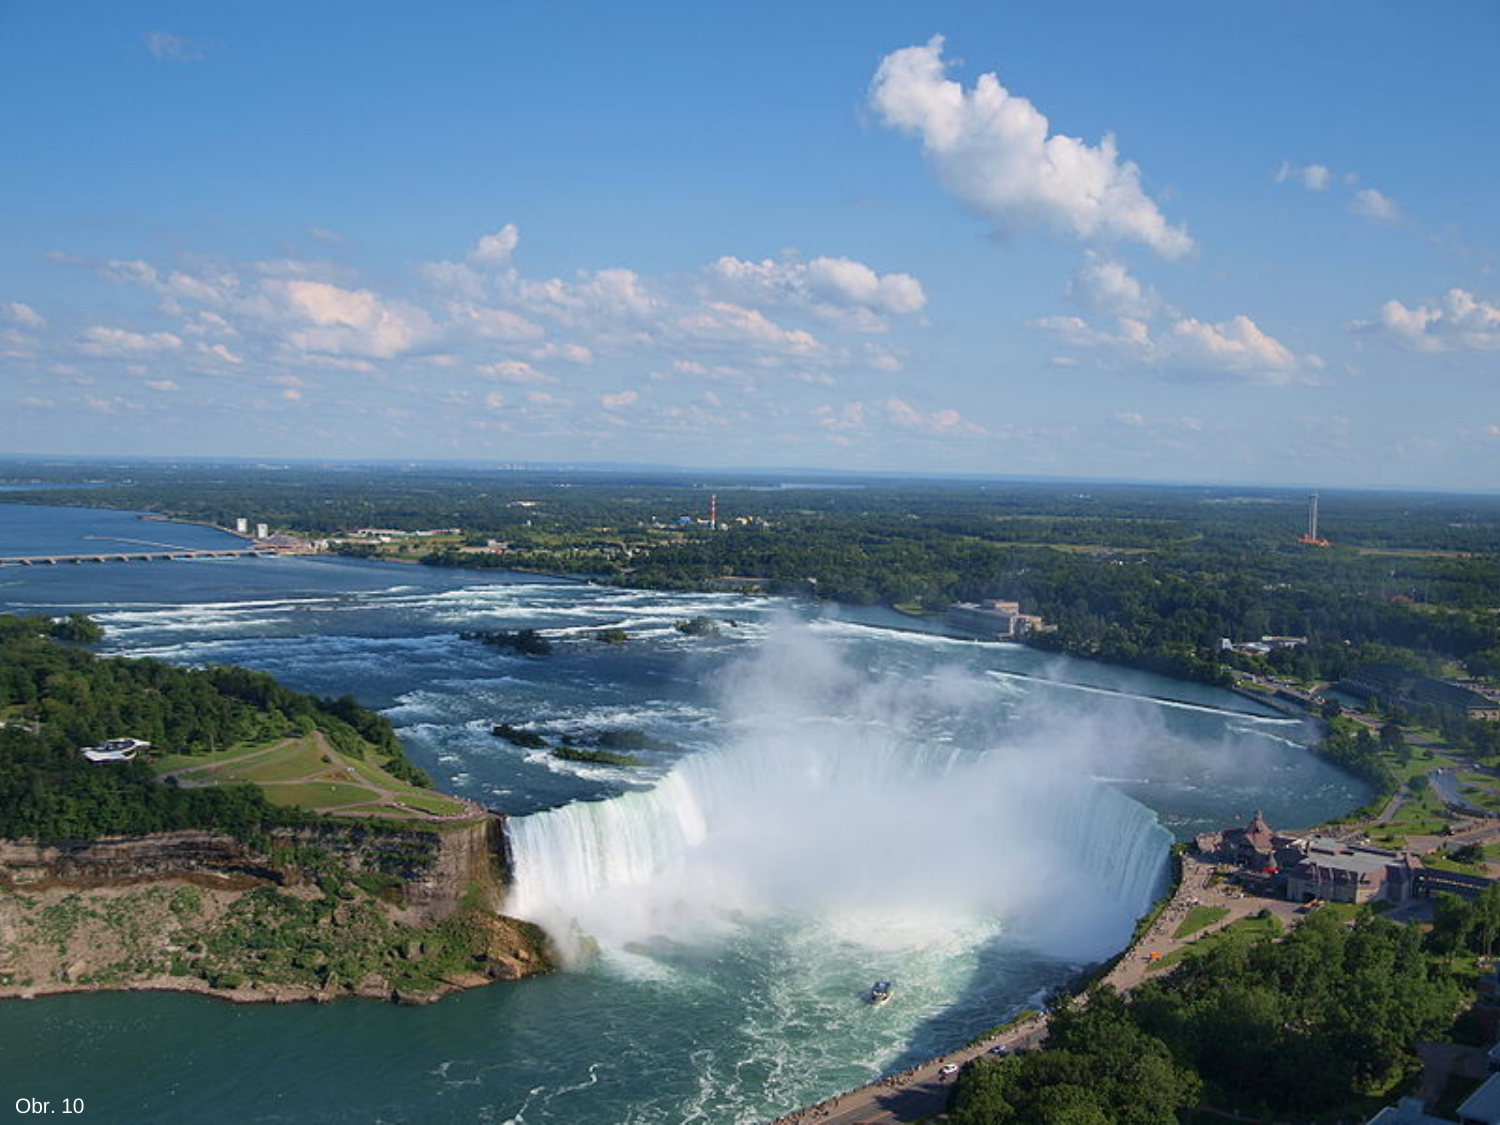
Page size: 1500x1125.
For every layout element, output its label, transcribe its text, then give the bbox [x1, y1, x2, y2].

text_box Obr. 10 [0, 1084, 100, 1125]
picture [0, 0, 1500, 1125]
